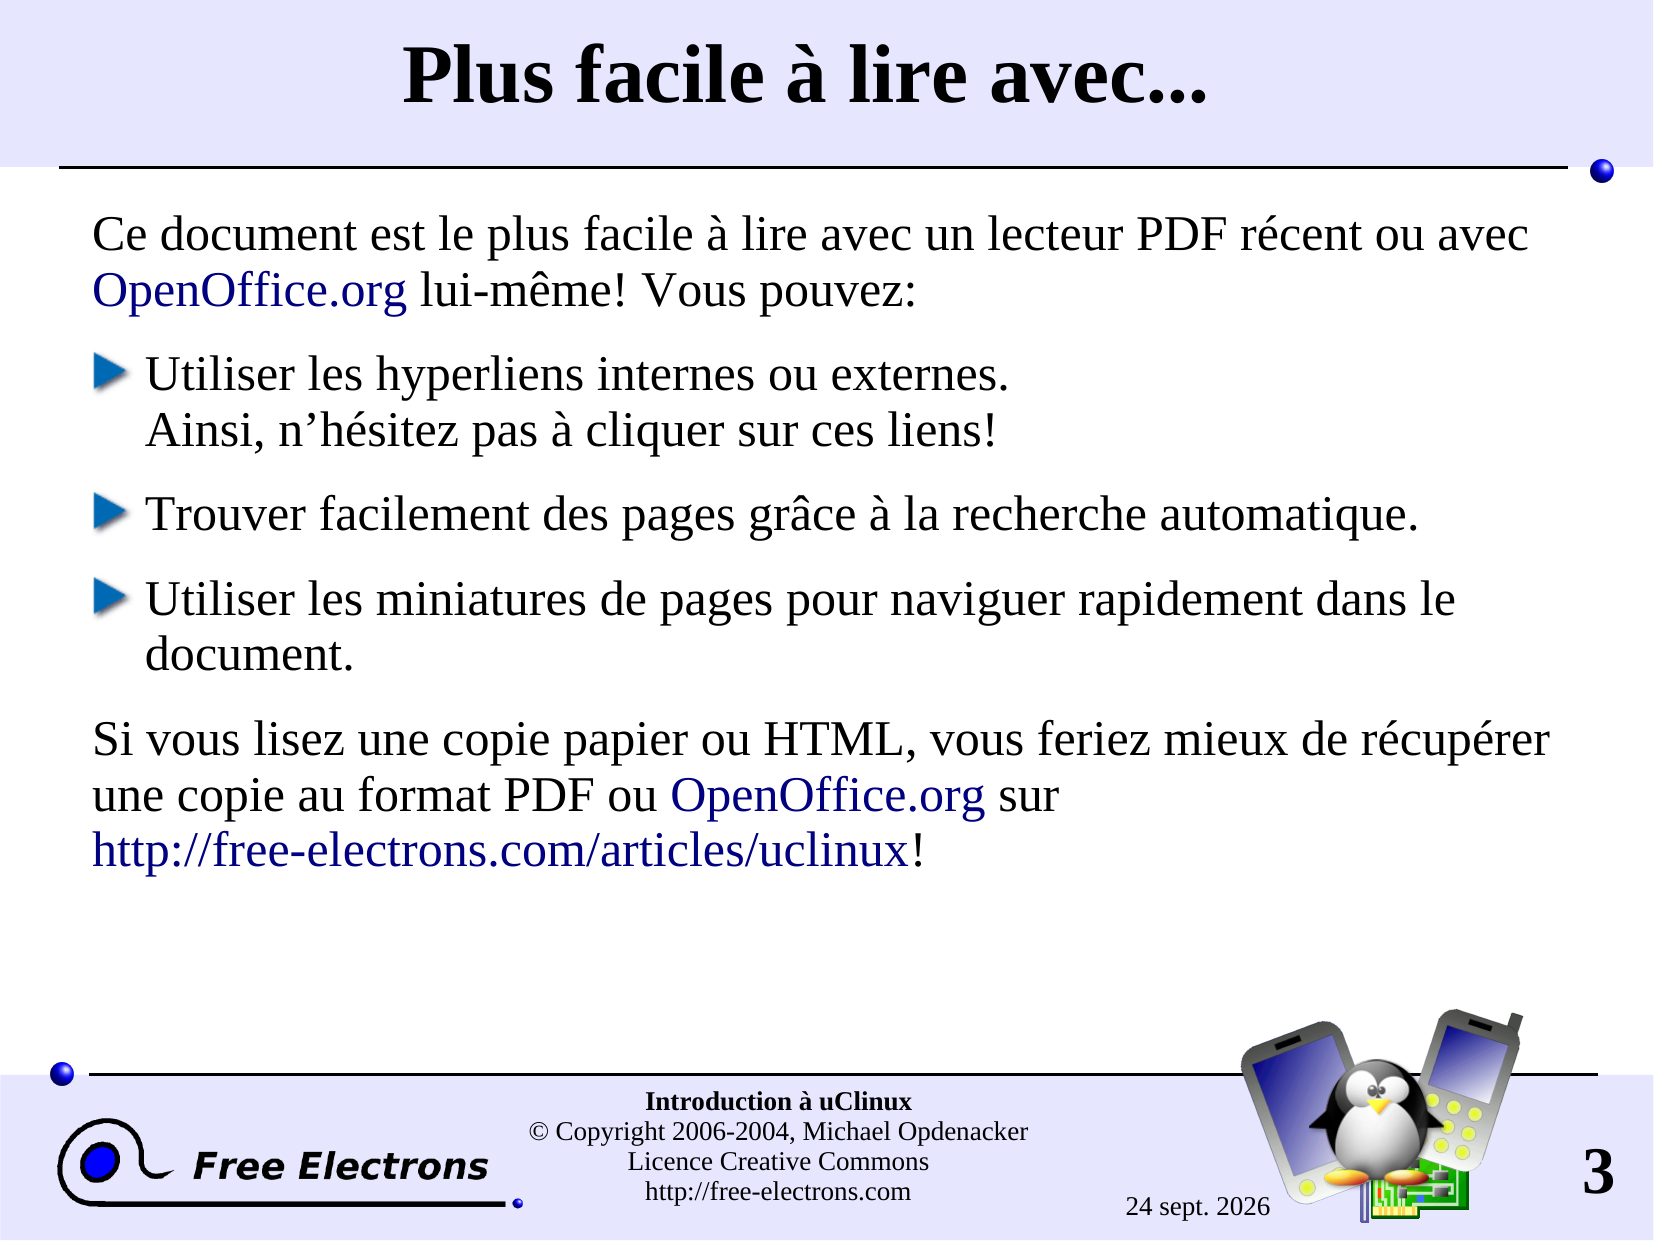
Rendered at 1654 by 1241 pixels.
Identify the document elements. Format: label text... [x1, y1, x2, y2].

list Ce document est le plus facile à lire avec un lecteur PDF récent ou avec OpenOffice.org lui-même! Vous pouvez: Utiliser les hyperliens internes ou externes. Ainsi, n’hésitez pas à cliquer sur ces liens! Trouver facilement des pages grâce à la recherche automatique. Utiliser les miniatures de pages pour naviguer rapidement dans le document. Si vous lisez une copie papier ou HTML, vous feriez mieux de récupérer une copie au format PDF ou OpenOffice.org sur http://free-electrons.com/articles/uclinux! [74, 206, 1568, 1056]
title Plus facile à lire avec... [60, 18, 1551, 131]
picture [50, 1107, 527, 1216]
picture [1227, 1056, 1524, 1241]
